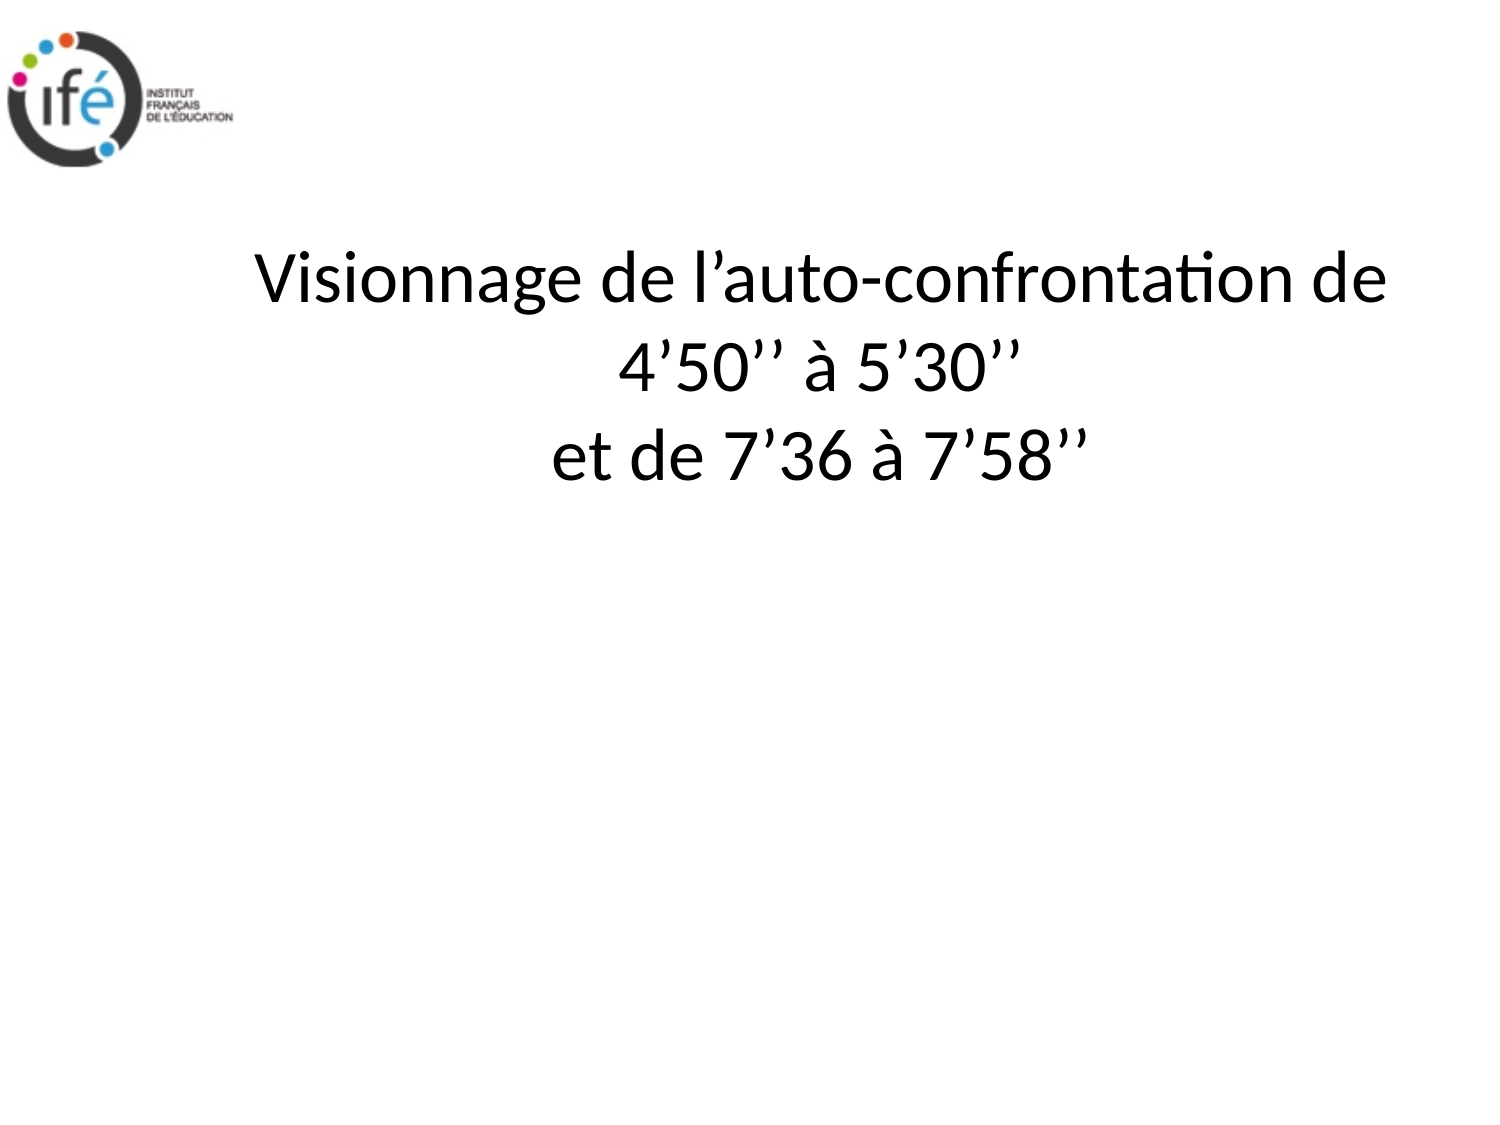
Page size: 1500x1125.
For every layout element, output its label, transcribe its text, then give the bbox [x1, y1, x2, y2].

picture [6, 30, 235, 169]
title Visionnage de l’auto-confrontation de 4’50’’ à 5’30’’ et de 7’36 à 7’58’’ [218, 219, 1425, 504]
